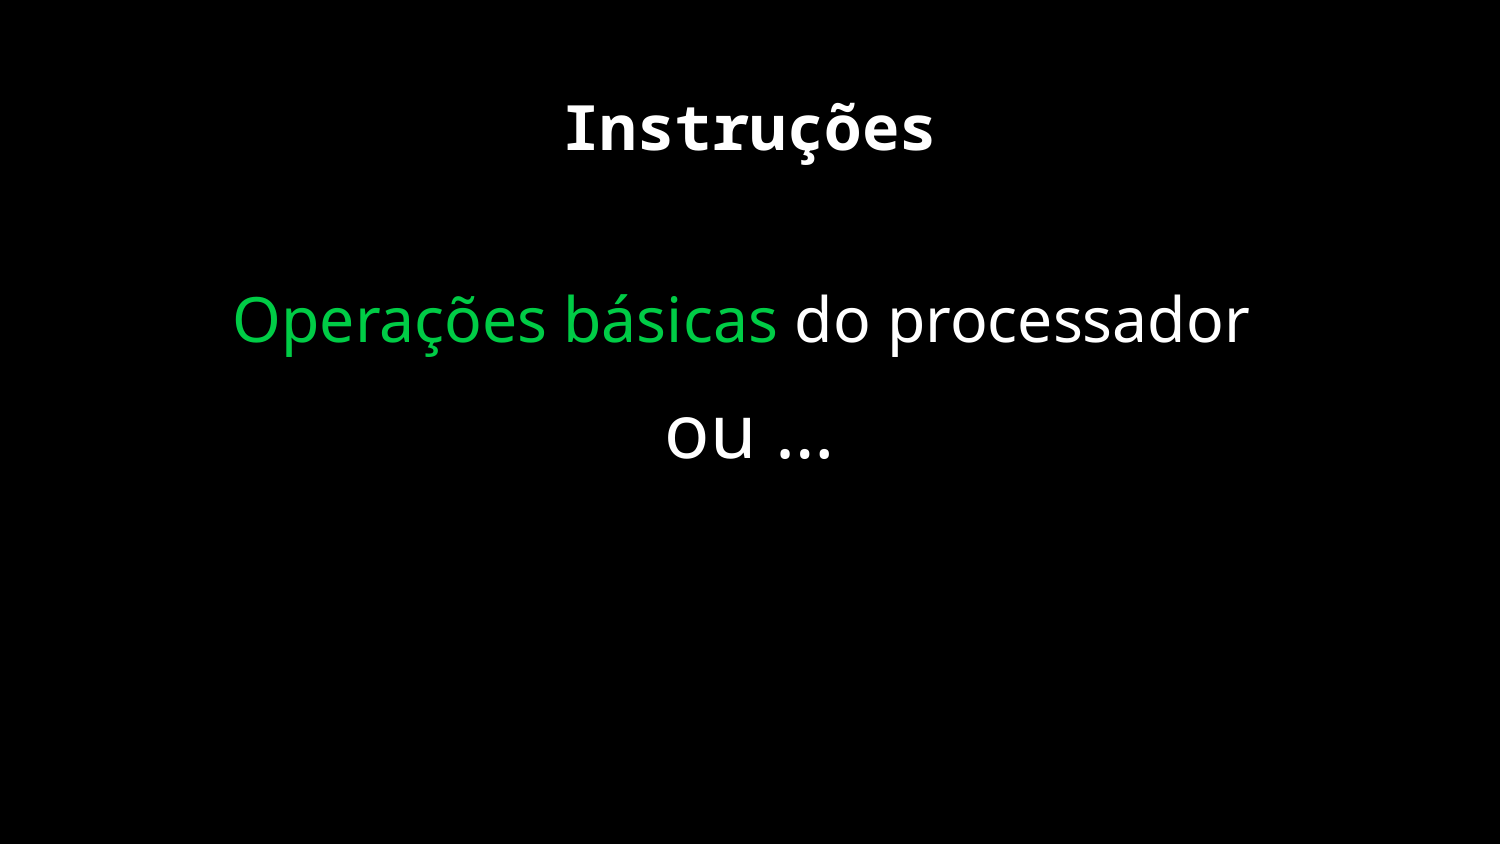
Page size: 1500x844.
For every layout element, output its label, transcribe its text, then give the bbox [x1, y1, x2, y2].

list Operações básicas do processador [97, 264, 1386, 359]
list ou … [51, 359, 1449, 485]
title Instruções [51, 72, 1449, 167]
